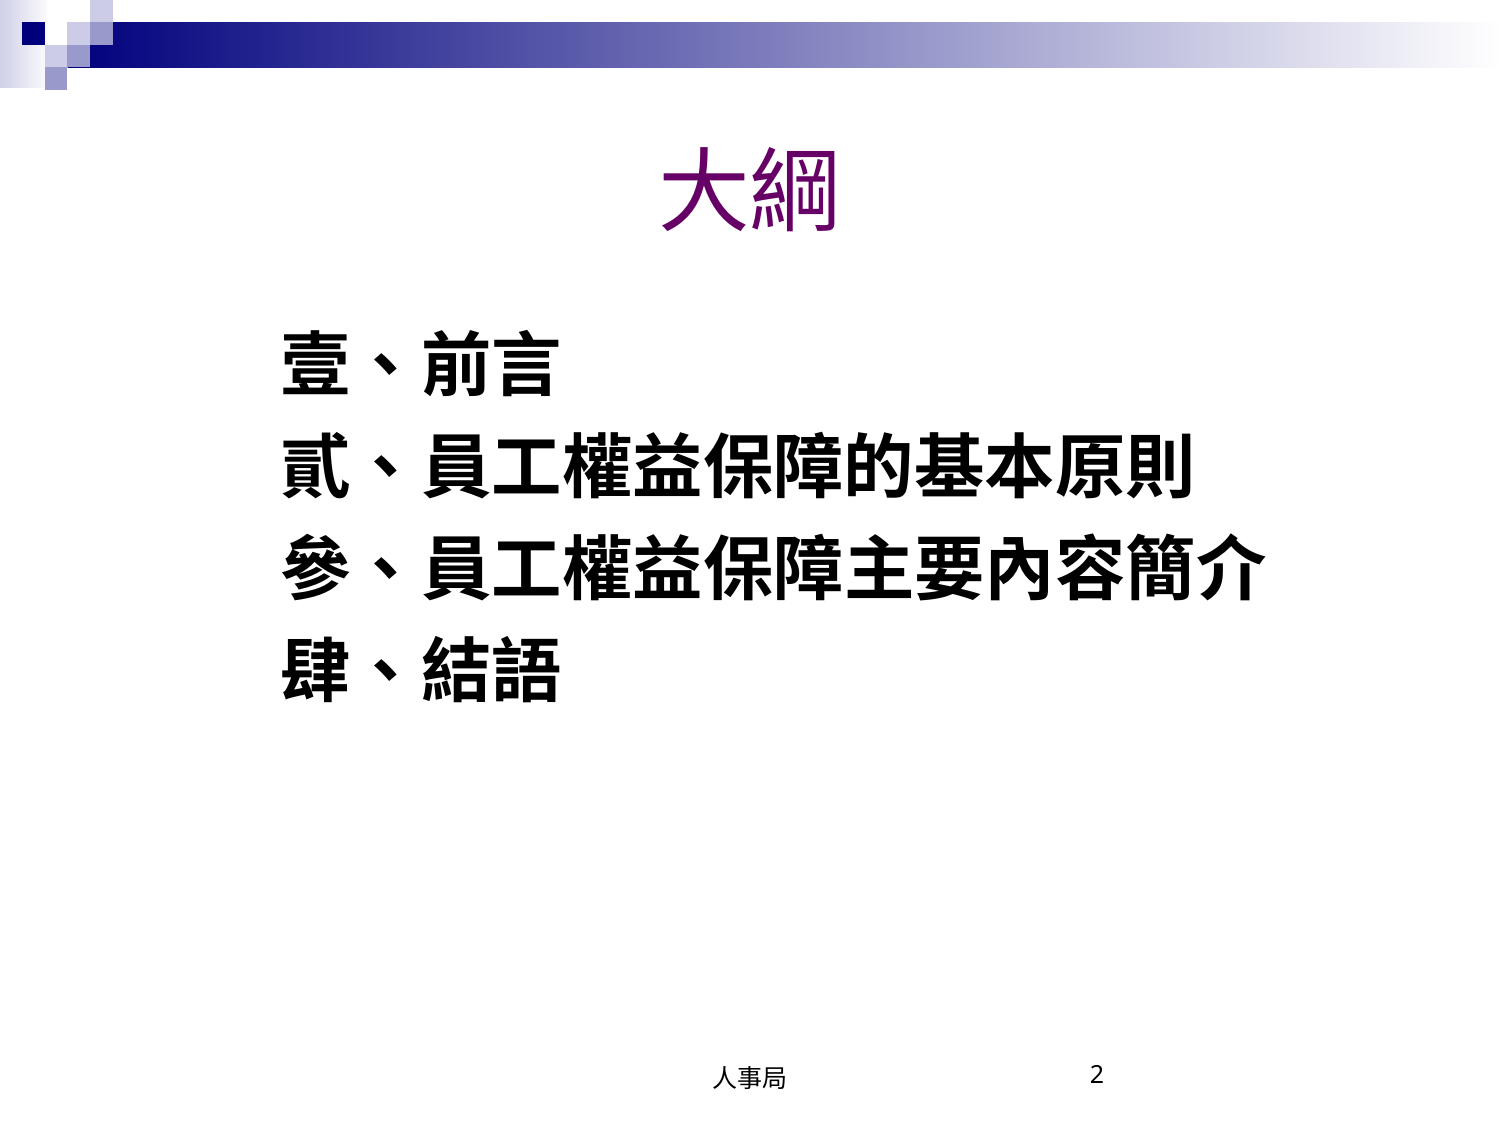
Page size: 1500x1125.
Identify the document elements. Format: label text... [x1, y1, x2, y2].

text_box 人事局 [512, 1025, 988, 1101]
list 壹、前言 貳、員工權益保障的基本原則 參、員工權益保障主要內容簡介 肆、結語 [212, 312, 1300, 801]
title 大綱 [75, 125, 1426, 245]
text_box [1074, 1025, 1426, 1101]
